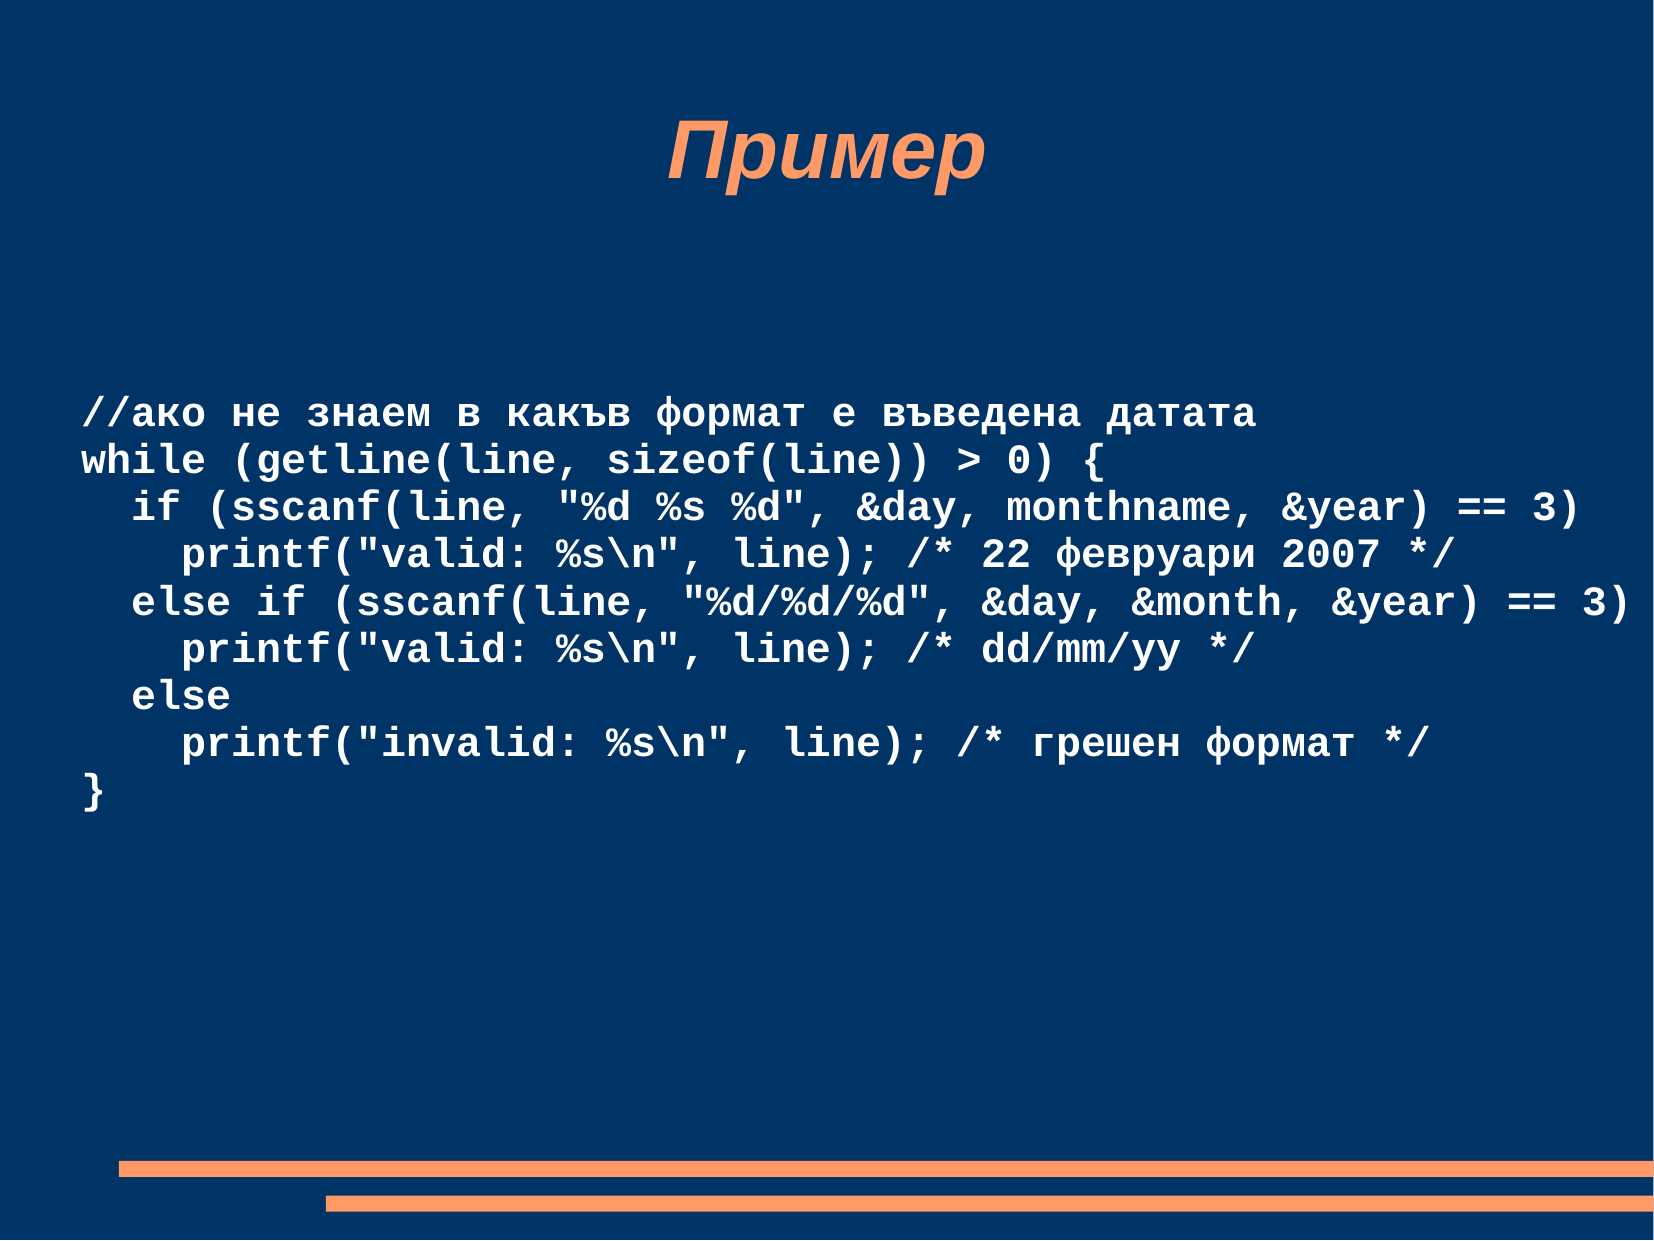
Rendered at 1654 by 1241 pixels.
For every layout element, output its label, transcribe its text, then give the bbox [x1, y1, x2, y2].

title Пример [121, 46, 1534, 254]
text_box //ако не знаем в какъв формат е въведена датата while (getline(line, sizeof(line)) > 0) { if (sscanf(line, "%d %s %d", &day, monthname, &year) == 3) printf("valid: %s\n", line); /* 22 февруари 2007 */ else if (sscanf(line, "%d/%d/%d", &day, &month, &year) == 3) printf("valid: %s\n", line); /* dd/mm/yy */ else printf("invalid: %s\n", line); /* грешен формат */ } [66, 383, 1654, 829]
